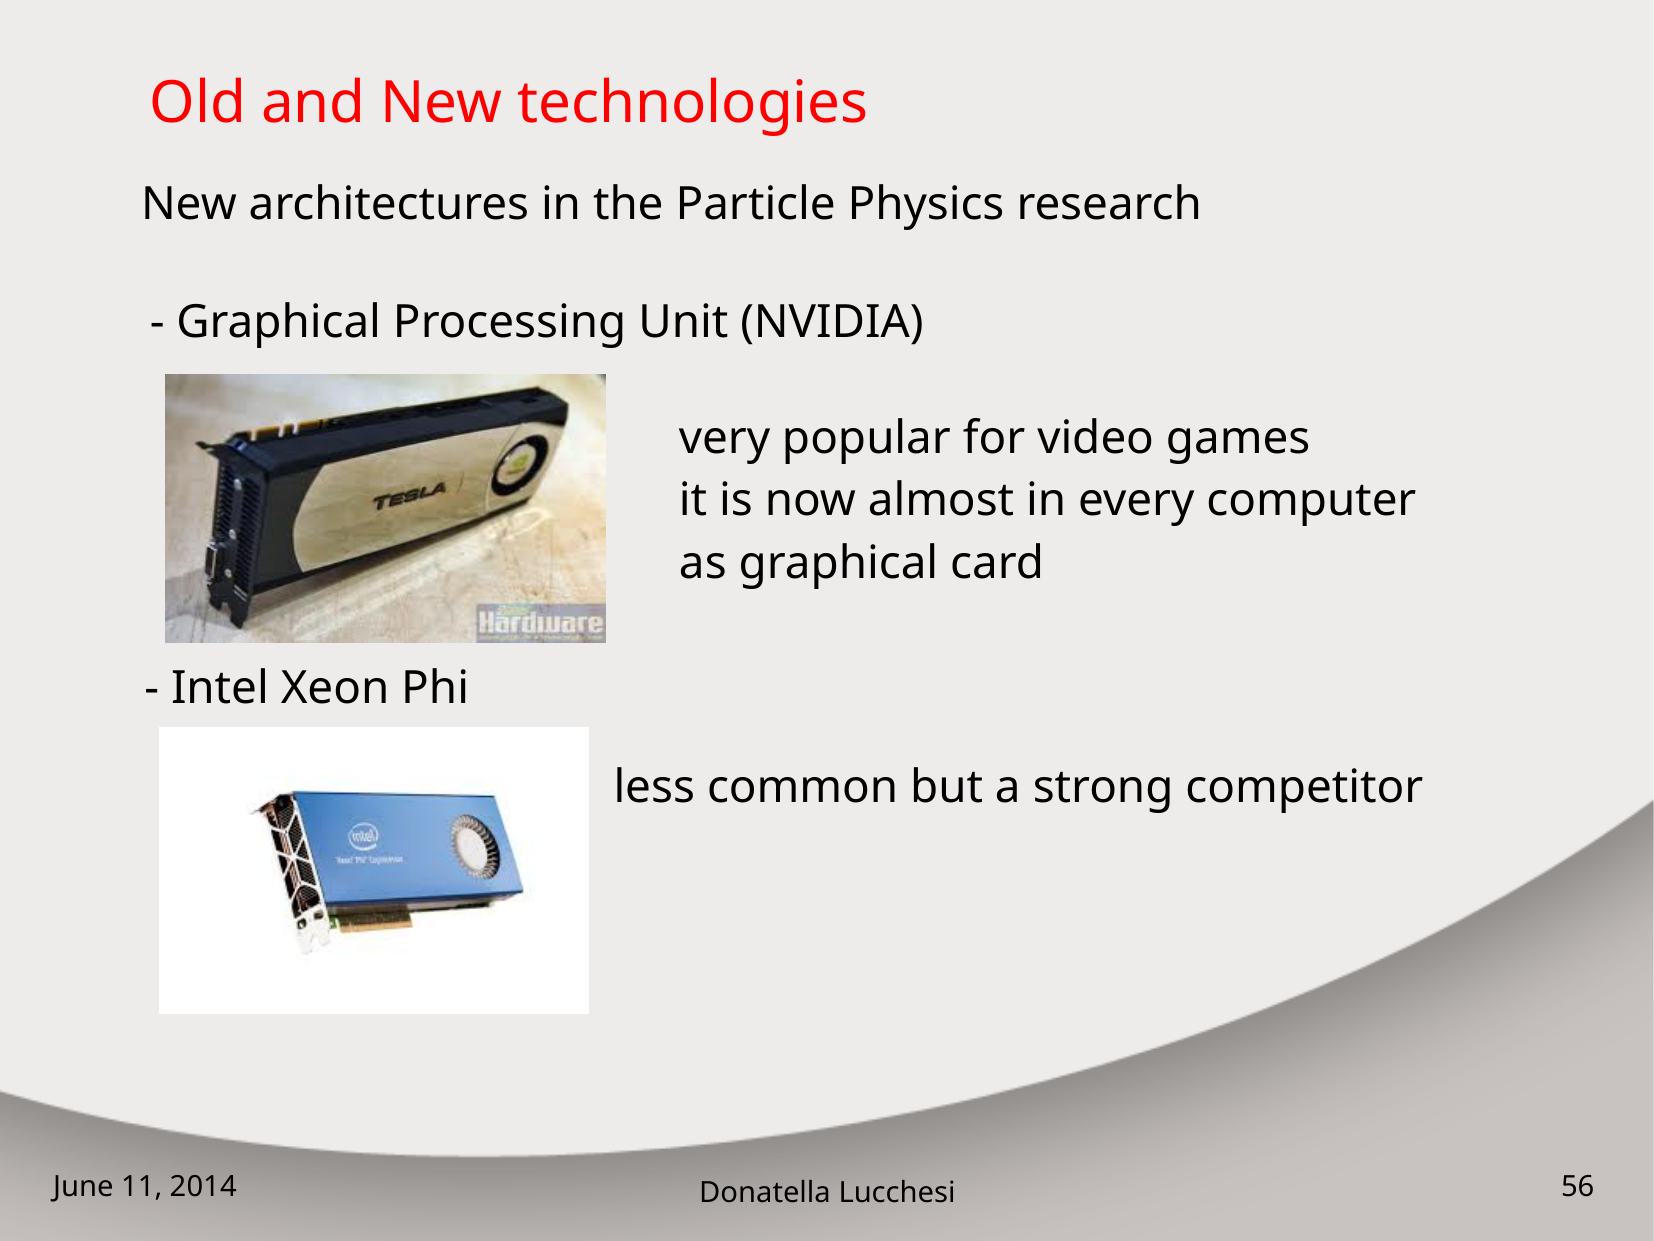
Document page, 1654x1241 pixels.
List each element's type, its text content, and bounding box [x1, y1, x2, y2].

picture [0, 0, 1654, 1241]
text_box New architectures in the Particle Physics research [126, 162, 1243, 242]
text_box - Graphical Processing Unit (NVIDIA) [135, 281, 985, 361]
text_box Old and New technologies [134, 53, 883, 150]
text_box very popular for video games it is now almost in every computer as graphical card [664, 396, 1419, 604]
text_box - Intel Xeon Phi [129, 647, 497, 726]
text_box less common but a strong competitor [598, 745, 1414, 825]
